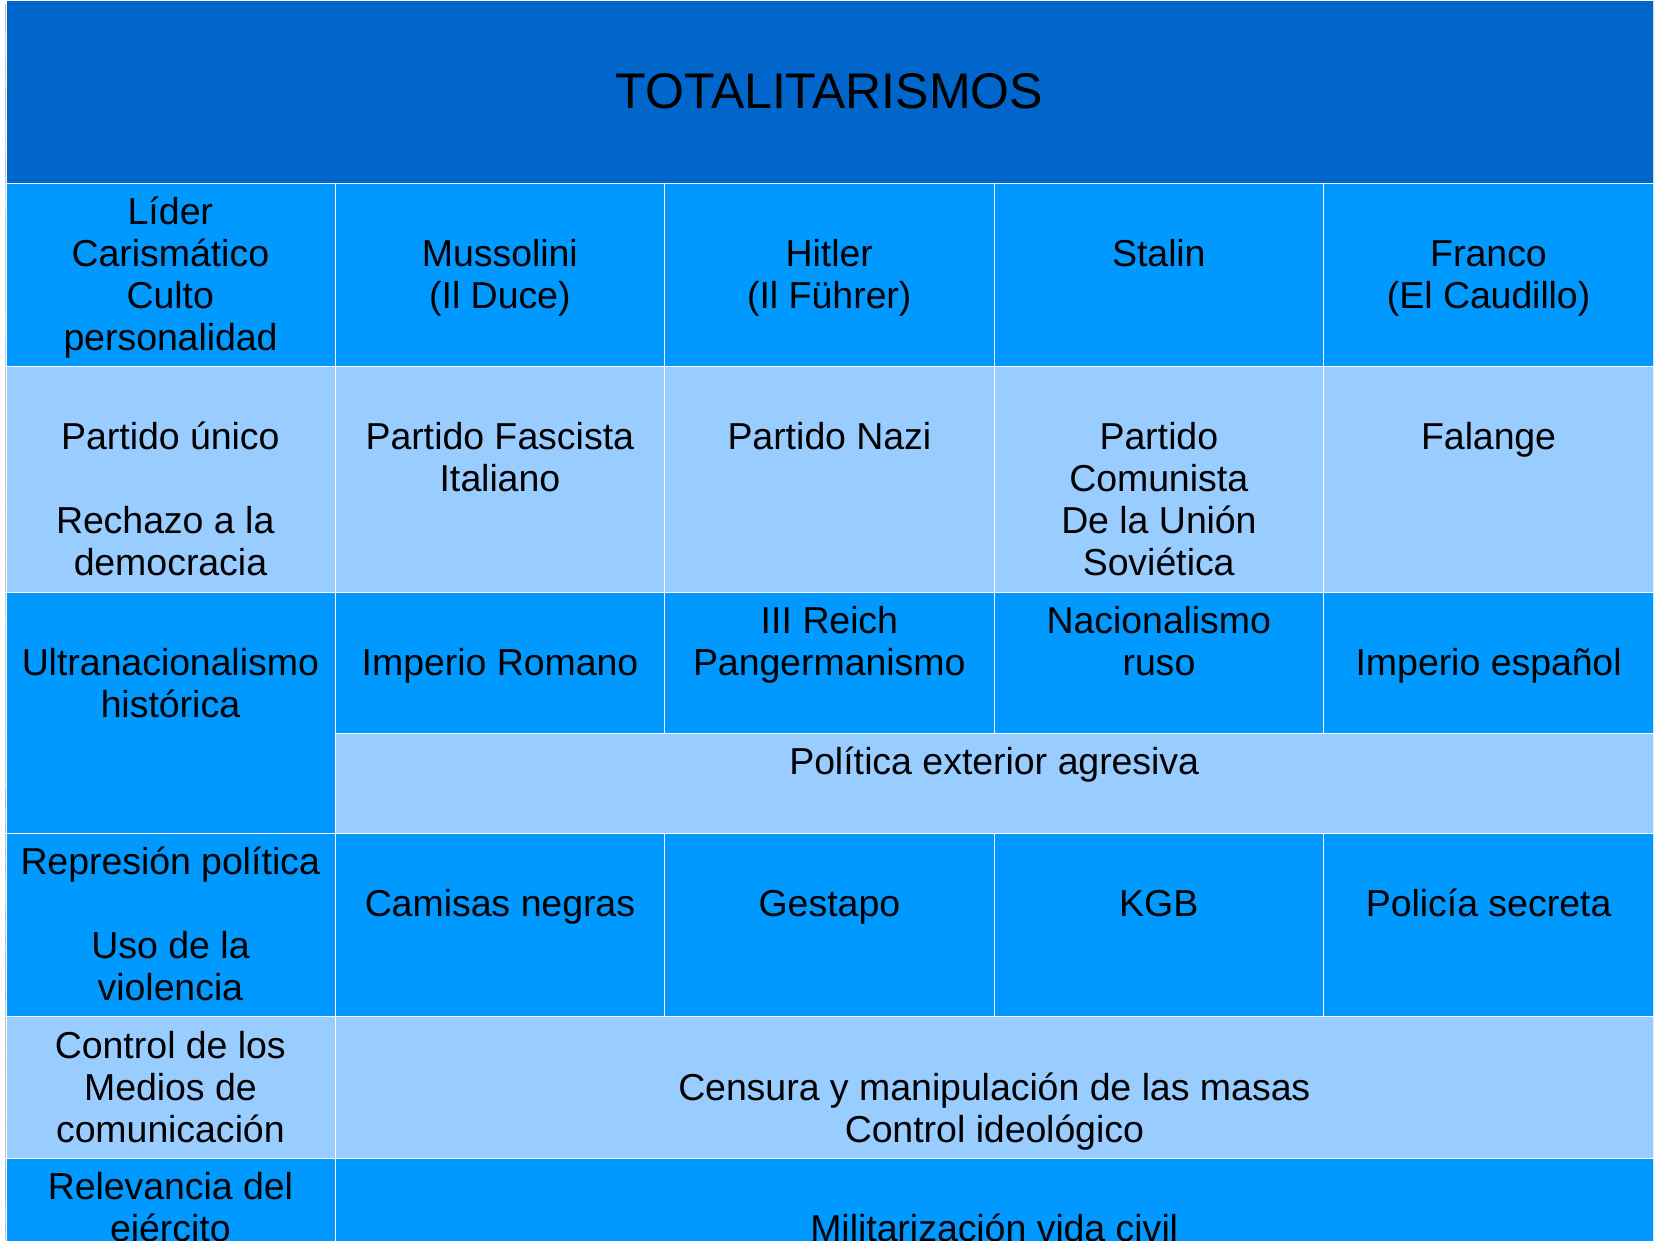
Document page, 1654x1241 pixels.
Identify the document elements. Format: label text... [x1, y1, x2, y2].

table_cell III Reich Pangermanismo [665, 593, 994, 733]
table_cell Política exterior agresiva [336, 734, 1653, 833]
table_cell KGB [995, 834, 1323, 1016]
table_cell Relevancia del ejército [7, 1159, 335, 1241]
table_cell Imperio español [1324, 593, 1653, 733]
table_cell Falange [1324, 367, 1653, 592]
table_cell Control de los Medios de comunicación [7, 1017, 335, 1158]
table_cell Gestapo [665, 834, 994, 1016]
table_cell Partido Comunista De la Unión Soviética [995, 367, 1323, 592]
table_cell Franco (El Caudillo) [1324, 184, 1653, 366]
table_cell Censura y manipulación de las masas Control ideológico [336, 1017, 1653, 1158]
table_cell Partido Nazi [665, 367, 994, 592]
table_cell Mussolini (Il Duce) [336, 184, 664, 366]
table_cell Camisas negras [336, 834, 664, 1016]
table_cell Imperio Romano [336, 593, 664, 733]
table_cell Partido único Rechazo a la democracia [7, 367, 335, 592]
table_header TOTALITARISMOS [7, 1, 1653, 183]
table_cell Nacionalismo ruso [995, 593, 1323, 733]
table_cell Partido Fascista Italiano [336, 367, 664, 592]
table_cell Represión política Uso de la violencia [7, 834, 335, 1016]
table_cell Líder Carismático Culto personalidad [7, 184, 335, 366]
table_cell Ultranacionalismo histórica [7, 593, 335, 833]
table_cell Policía secreta [1324, 834, 1653, 1016]
table_cell Militarización vida civil [336, 1159, 1653, 1241]
table_cell Hitler (Il Führer) [665, 184, 994, 366]
table_cell Stalin [995, 184, 1323, 366]
